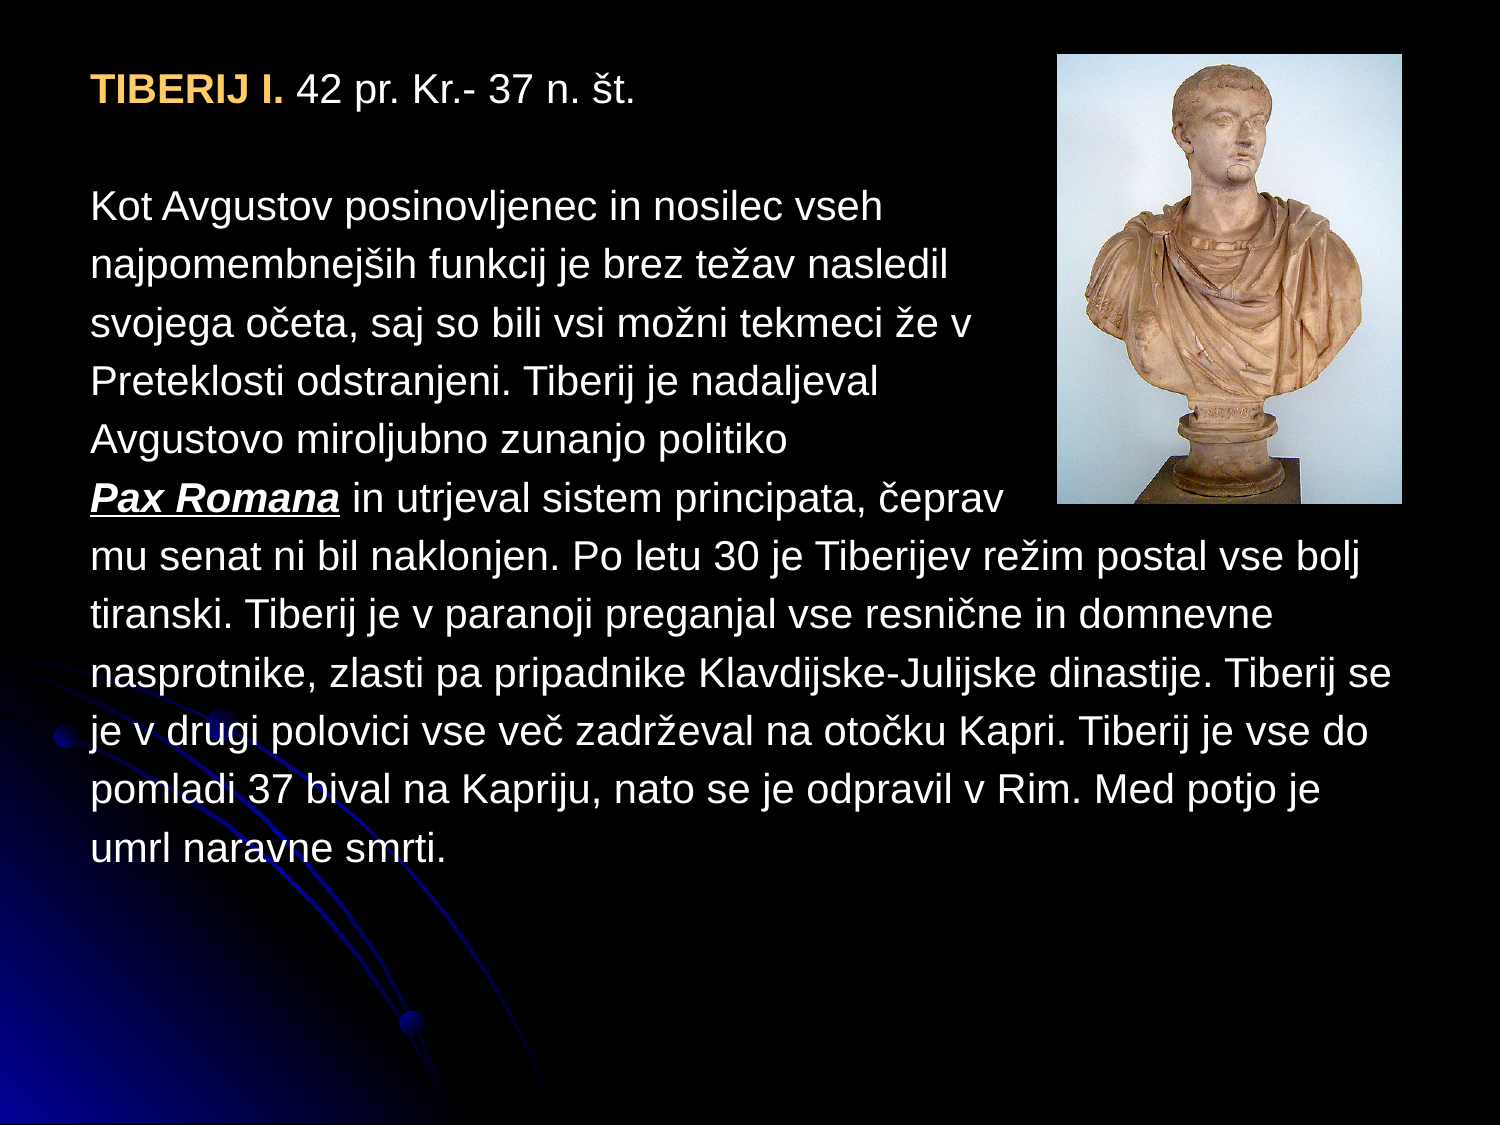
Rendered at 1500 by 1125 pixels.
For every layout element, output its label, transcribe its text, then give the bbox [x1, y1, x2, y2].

list TIBERIJ I. 42 pr. Kr.- 37 n. št. Kot Avgustov posinovljenec in nosilec vseh najpomembnejših funkcij je brez težav nasledil svojega očeta, saj so bili vsi možni tekmeci že v Preteklosti odstranjeni. Tiberij je nadaljeval Avgustovo miroljubno zunanjo politiko Pax Romana in utrjeval sistem principata, čeprav mu senat ni bil naklonjen. Po letu 30 je Tiberijev režim postal vse bolj tiranski. Tiberij je v paranoji preganjal vse resnične in domnevne nasprotnike, zlasti pa pripadnike Klavdijske-Julijske dinastije. Tiberij se je v drugi polovici vse več zadrževal na otočku Kapri. Tiberij je vse do pomladi 37 bival na Kapriju, nato se je odpravil v Rim. Med potjo je umrl naravne smrti. [75, 54, 1425, 1006]
picture [1057, 54, 1402, 504]
